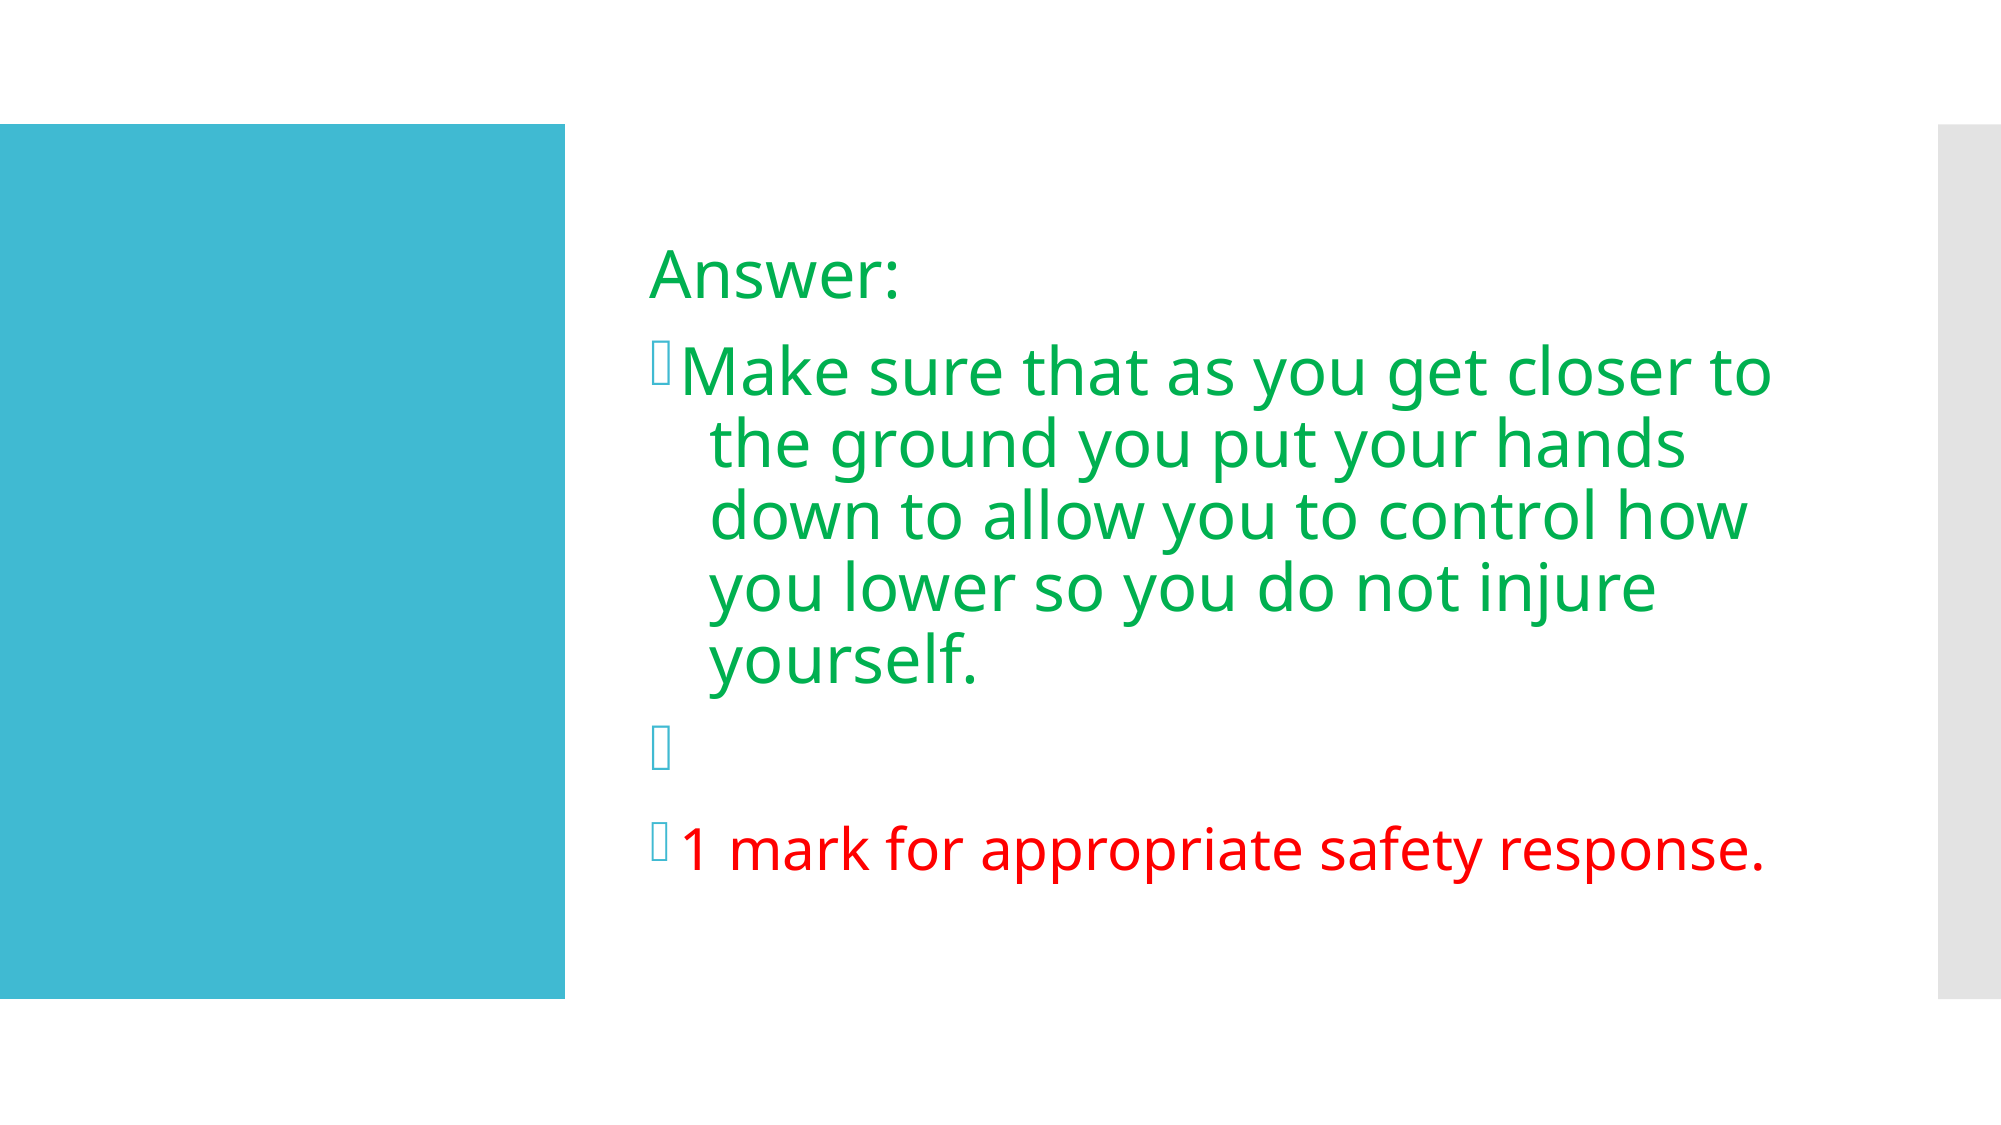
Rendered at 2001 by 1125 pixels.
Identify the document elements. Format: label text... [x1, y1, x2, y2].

list Answer: Make sure that as you get closer to the ground you put your hands down to allow you to control how you lower so you do not injure yourself. 1 mark for appropriate safety response. [634, 141, 1835, 982]
